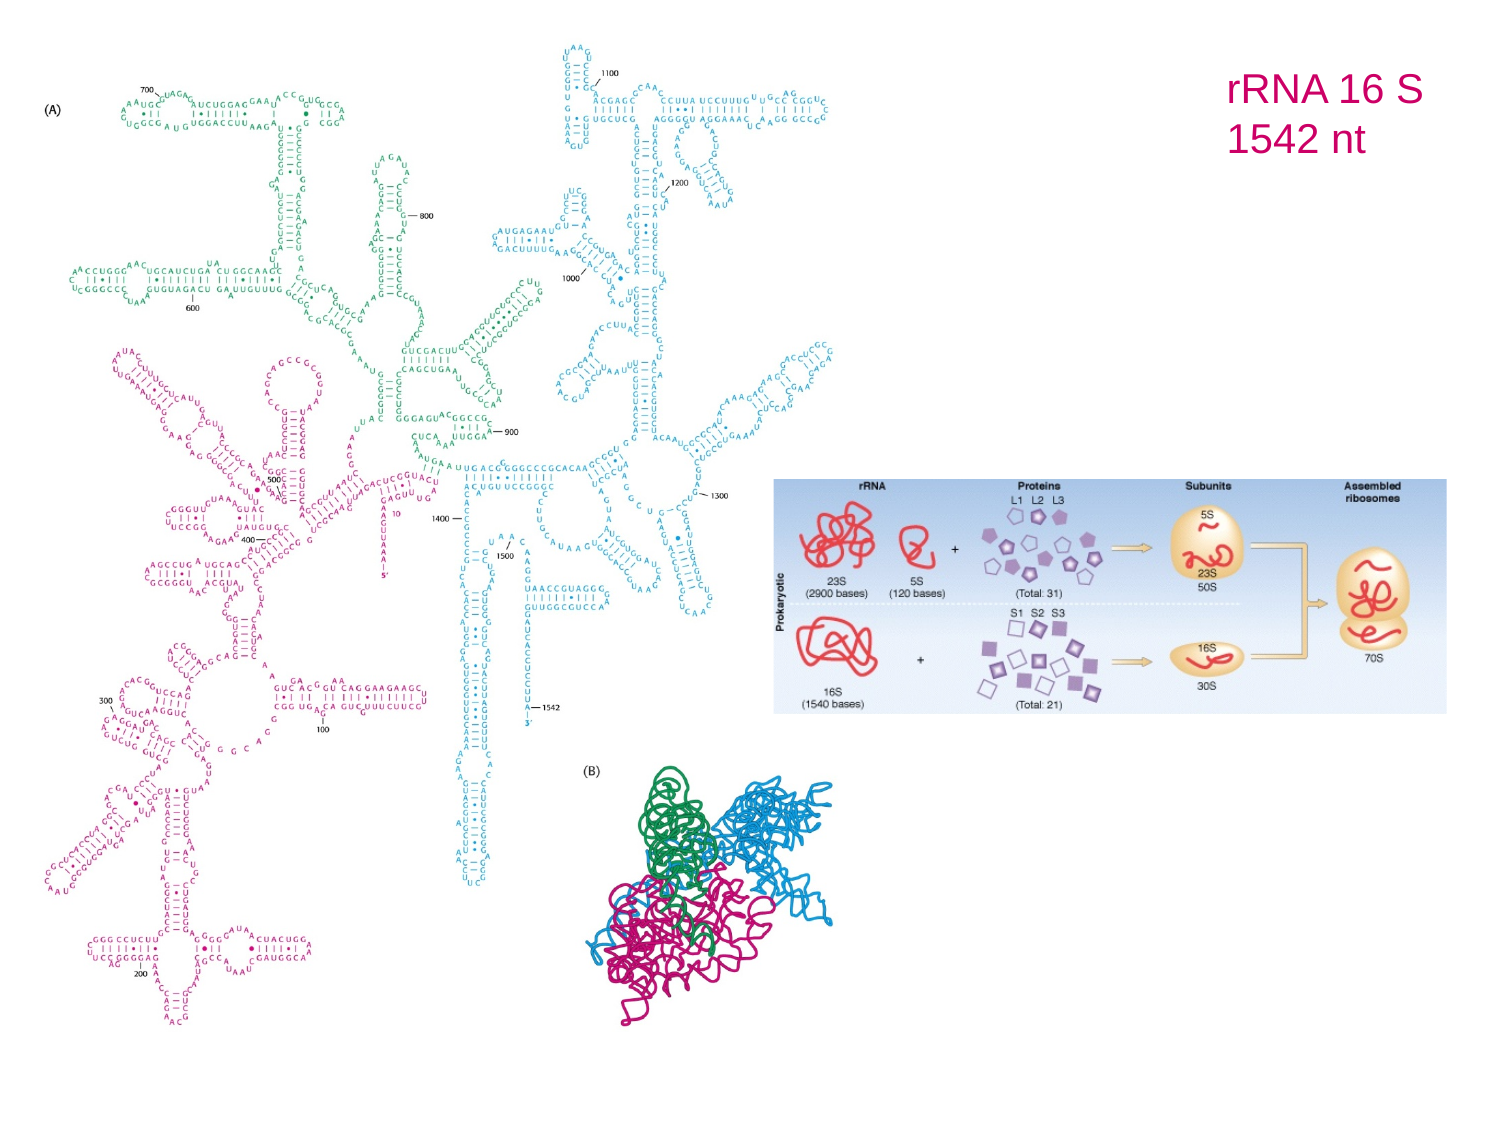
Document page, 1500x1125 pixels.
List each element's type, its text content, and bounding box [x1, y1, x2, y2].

text_box rRNA 16 S 1542 nt [1211, 54, 1439, 170]
picture [29, 30, 1447, 1032]
